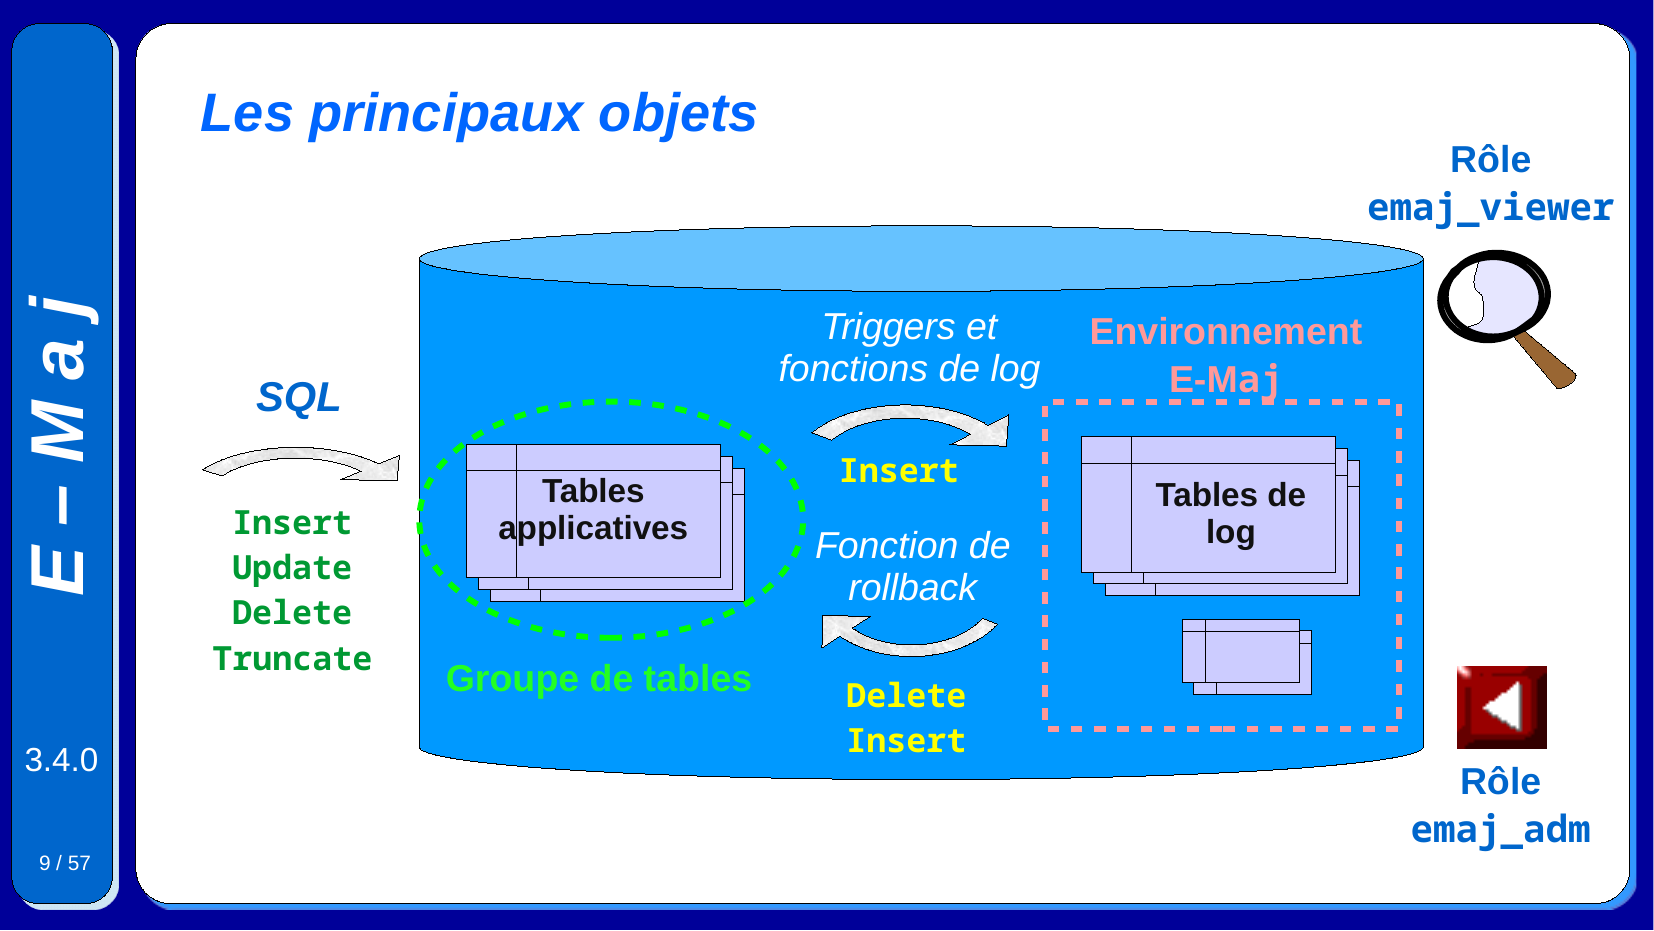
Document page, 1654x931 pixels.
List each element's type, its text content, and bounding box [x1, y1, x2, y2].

text_box Environnement E-Maj [1074, 303, 1378, 404]
text_box Insert [817, 439, 981, 494]
text_box Tables de log [1138, 468, 1323, 561]
text_box Tables applicatives [448, 465, 739, 557]
text_box Rôle emaj_viewer [1352, 131, 1630, 233]
picture [1457, 666, 1547, 749]
text_box Rôle emaj_adm [1395, 752, 1609, 855]
title Les principaux objets [200, 34, 1575, 191]
text_box [202, 447, 400, 481]
text_box [1440, 252, 1577, 389]
text_box Delete Insert [802, 664, 1010, 759]
text_box Triggers et fonctions de log [761, 298, 1058, 398]
text_box Groupe de tables [431, 649, 768, 707]
text_box Insert Update Delete Truncate [183, 491, 402, 661]
text_box SQL [194, 366, 404, 428]
text_box Fonction de rollback [755, 516, 1070, 616]
text_box [419, 260, 1424, 780]
